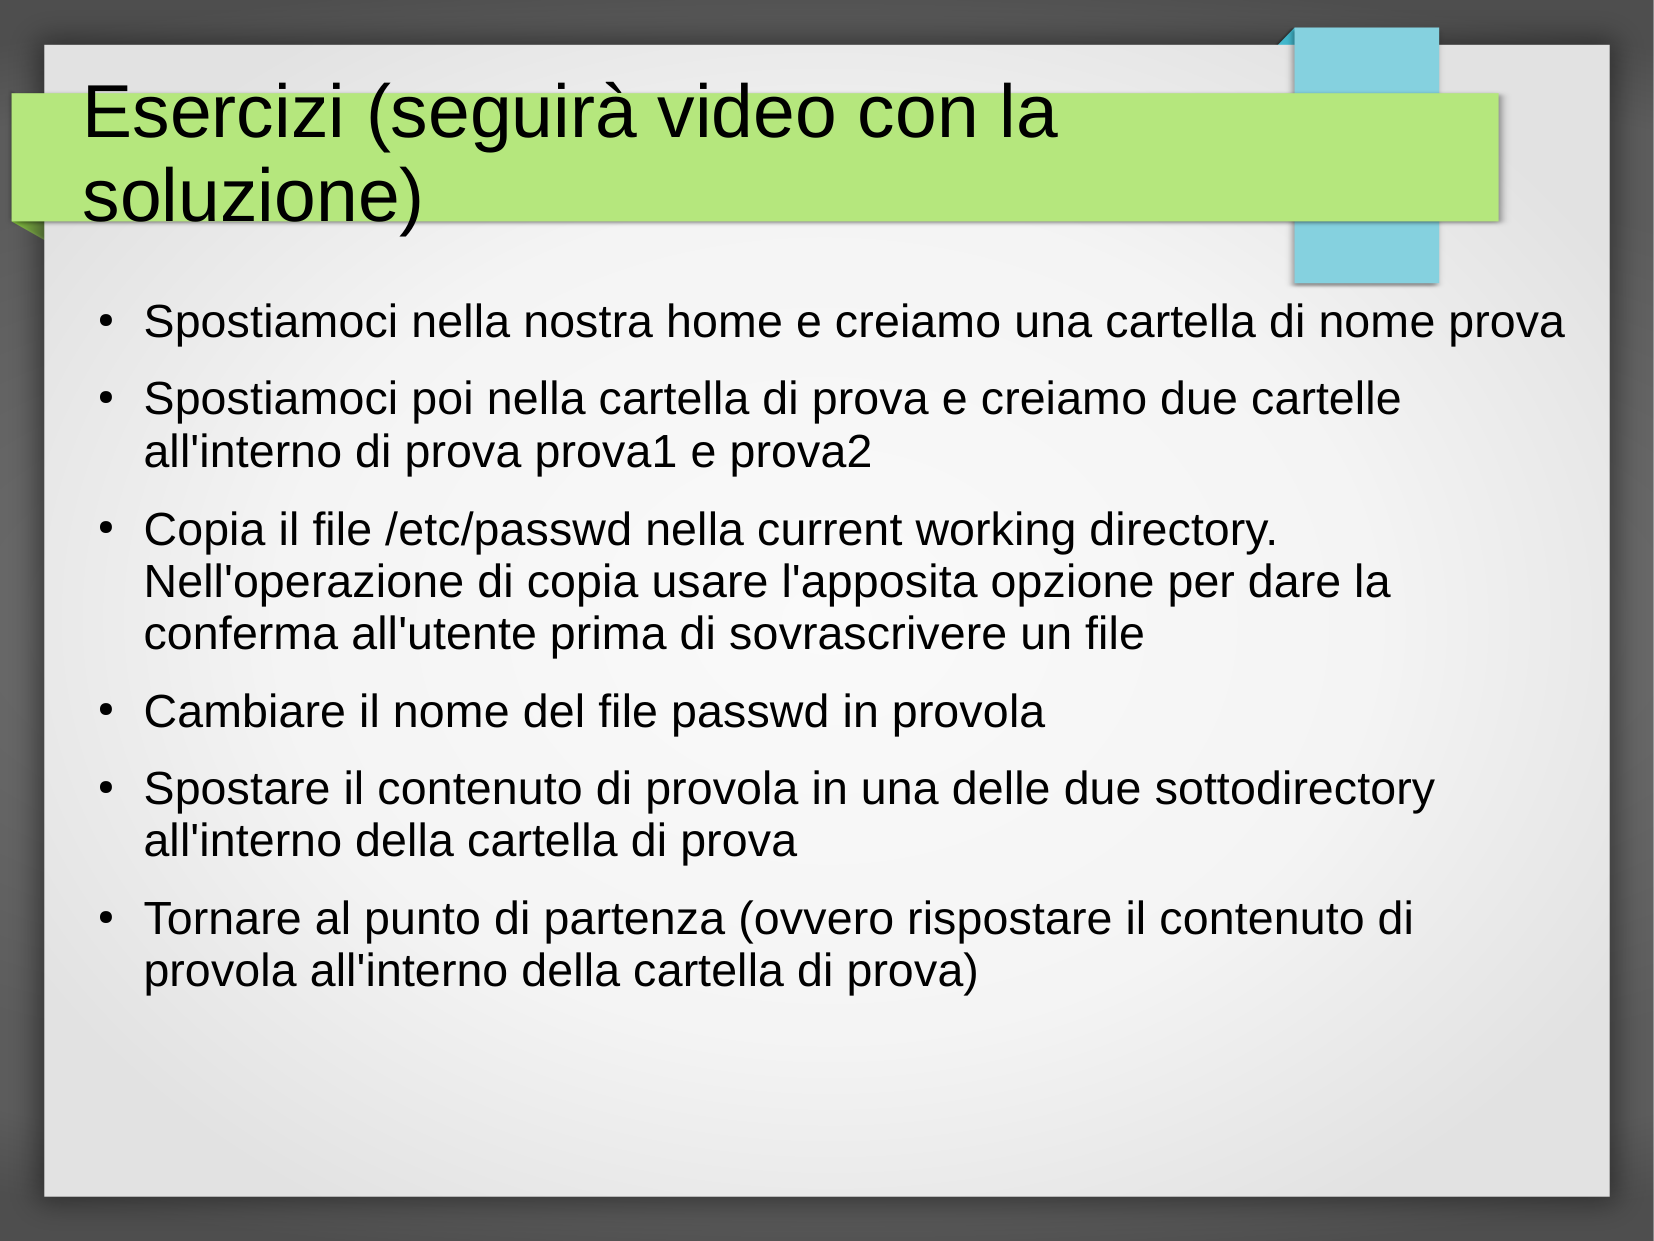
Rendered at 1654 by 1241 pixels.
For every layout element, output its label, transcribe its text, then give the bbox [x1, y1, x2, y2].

picture [0, 0, 1654, 1241]
title Esercizi (seguirà video con la soluzione) [82, 69, 1264, 238]
list Spostiamoci nella nostra home e creiamo una cartella di nome prova Spostiamoci poi nella cartella di prova e creiamo due cartelle all'interno di prova prova1 e prova2 Copia il file /etc/passwd nella current working directory. Nell'operazione di copia usare l'apposita opzione per dare la conferma all'utente prima di sovrascrivere un file Cambiare il nome del file passwd in provola Spostare il contenuto di provola in una delle due sottodirectory all'interno della cartella di prova Tornare al punto di partenza (ovvero rispostare il contenuto di provola all'interno della cartella di prova) [82, 295, 1571, 1015]
